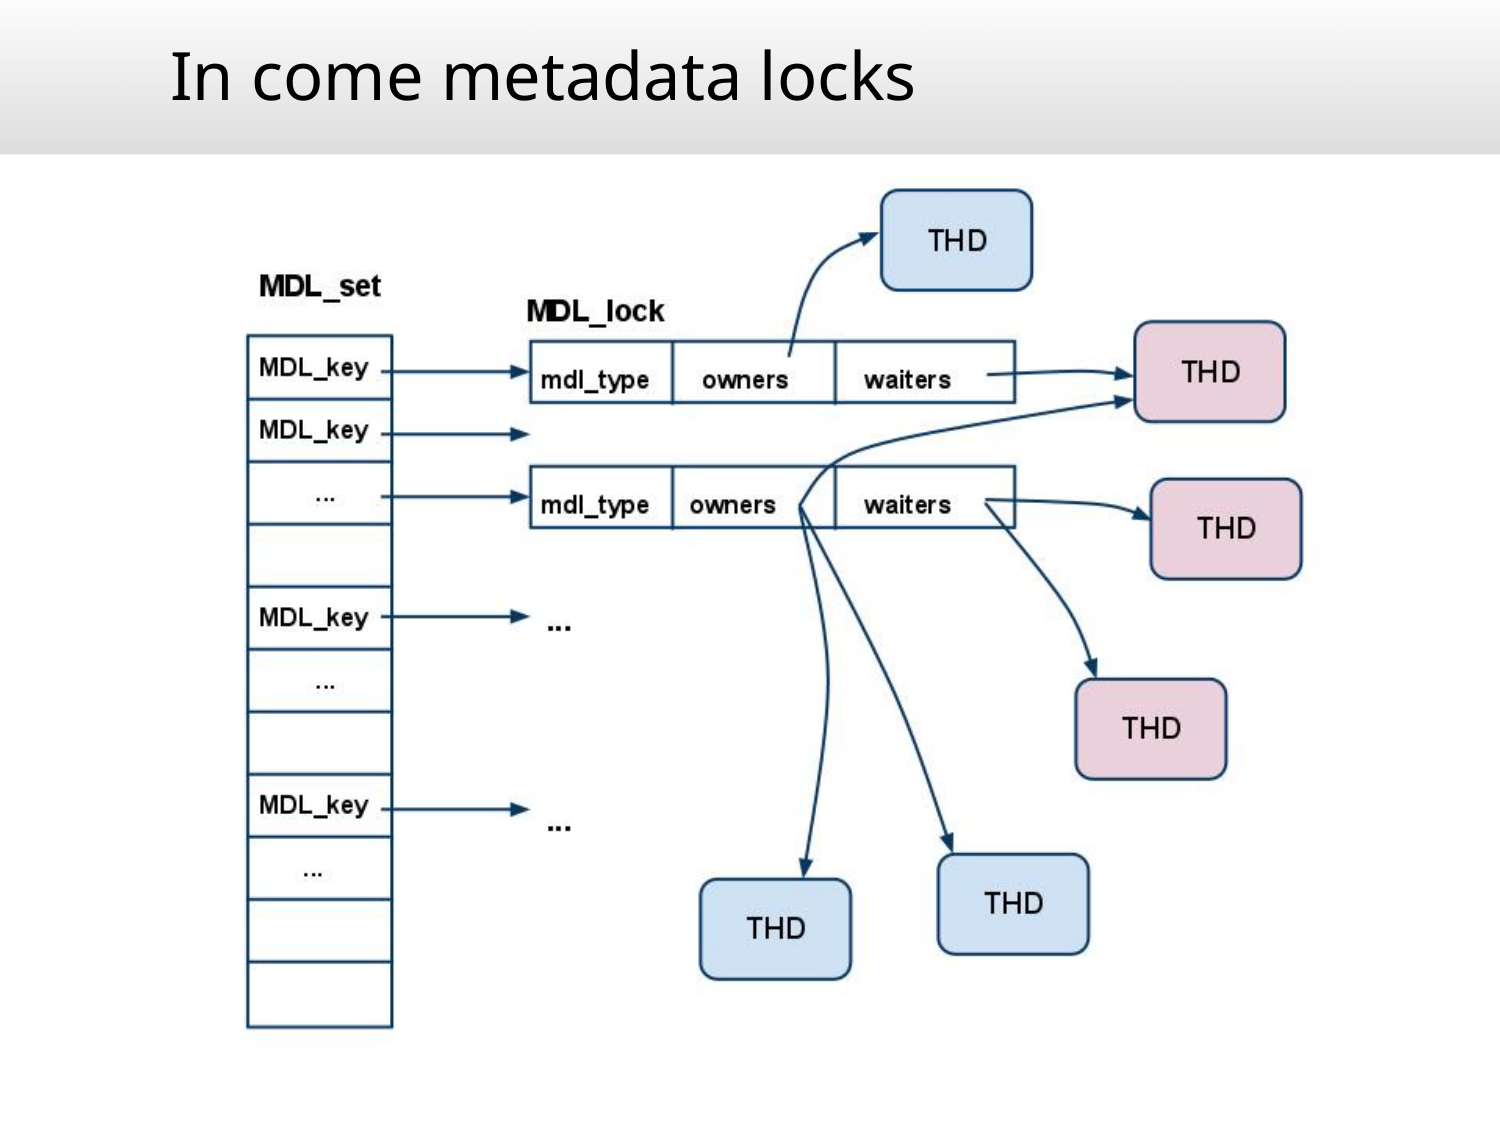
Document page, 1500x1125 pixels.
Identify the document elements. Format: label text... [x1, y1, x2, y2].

picture [0, 0, 1500, 1125]
title In come metadata locks [170, 28, 1474, 121]
